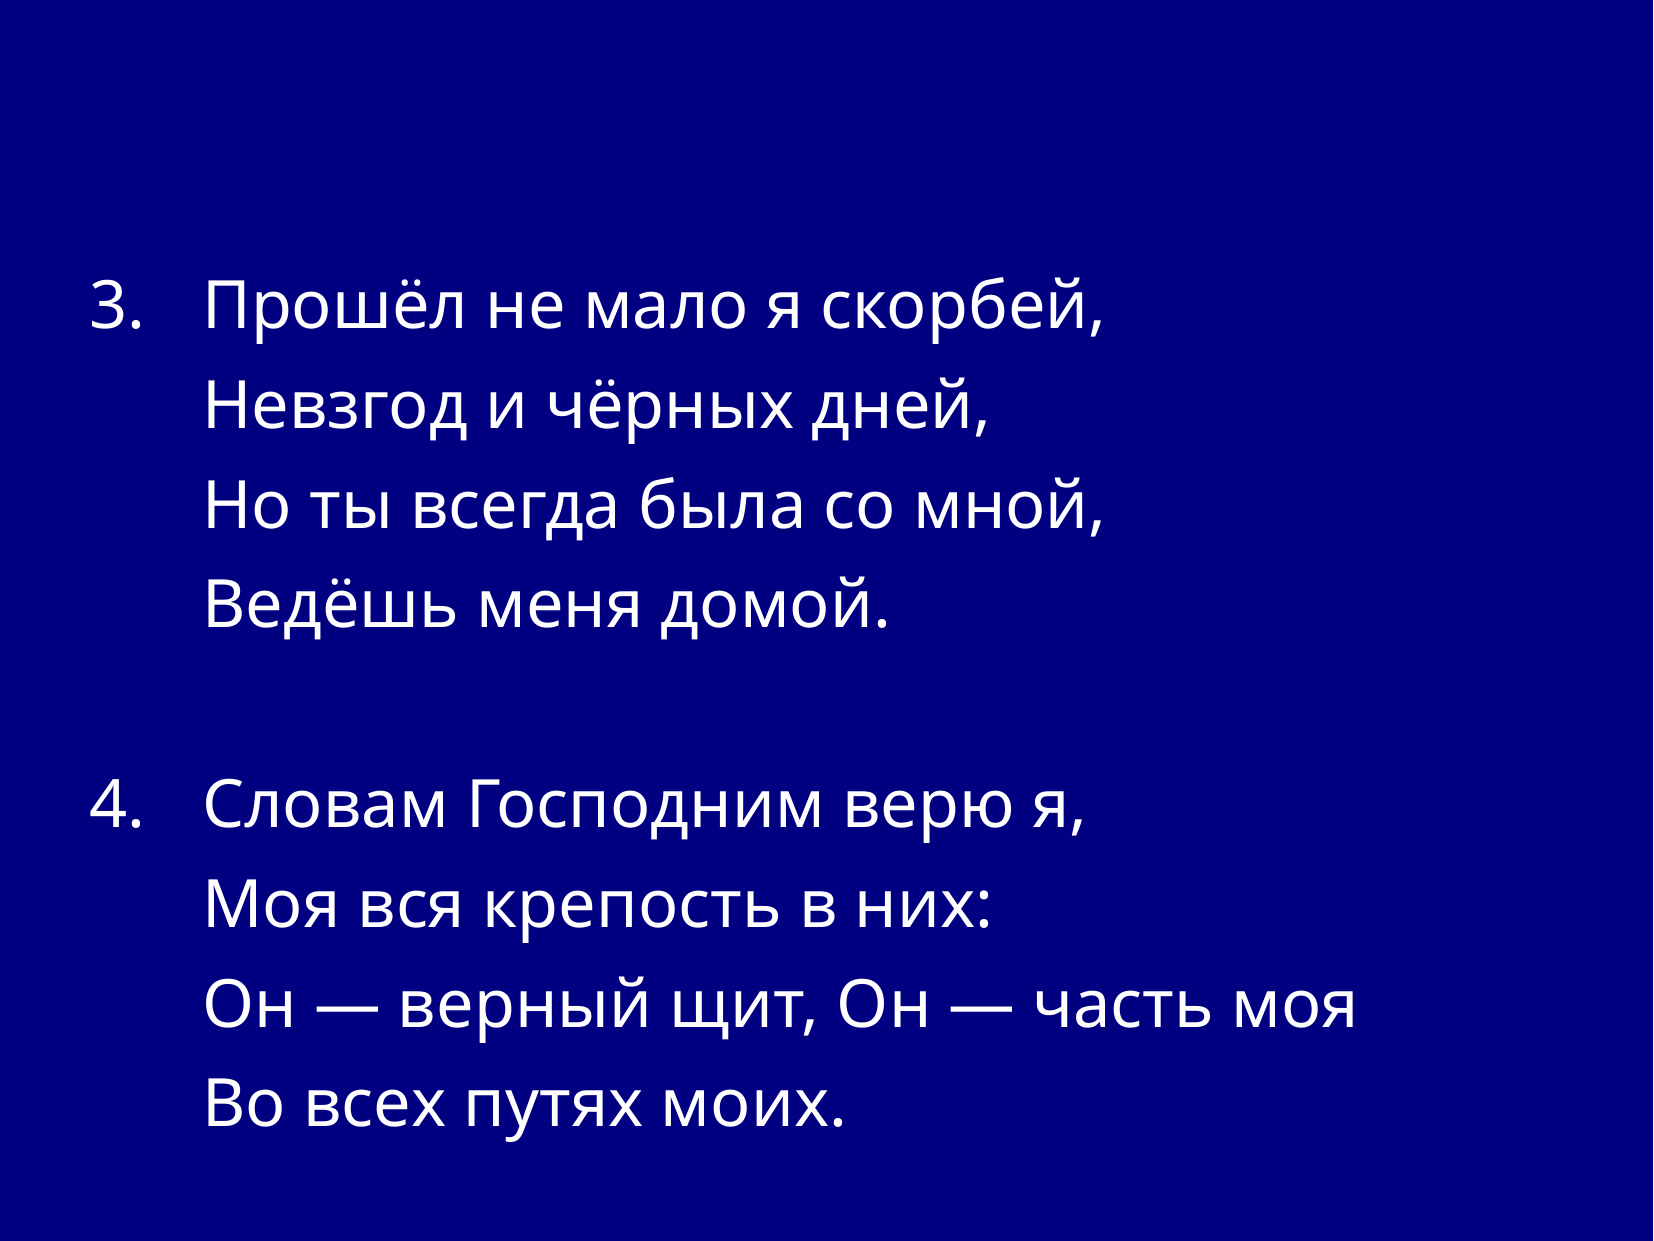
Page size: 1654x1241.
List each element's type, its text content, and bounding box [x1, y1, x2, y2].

text_box 3. Прошёл не мало я скорбей, Невзгод и чёрных дней, Но ты всегда была со мной, Ведёшь меня домой. 4. Словам Господним верю я, Моя вся крепость в них: Он — верный щит, Он — часть моя Во всех путях моих. [75, 150, 1576, 1163]
